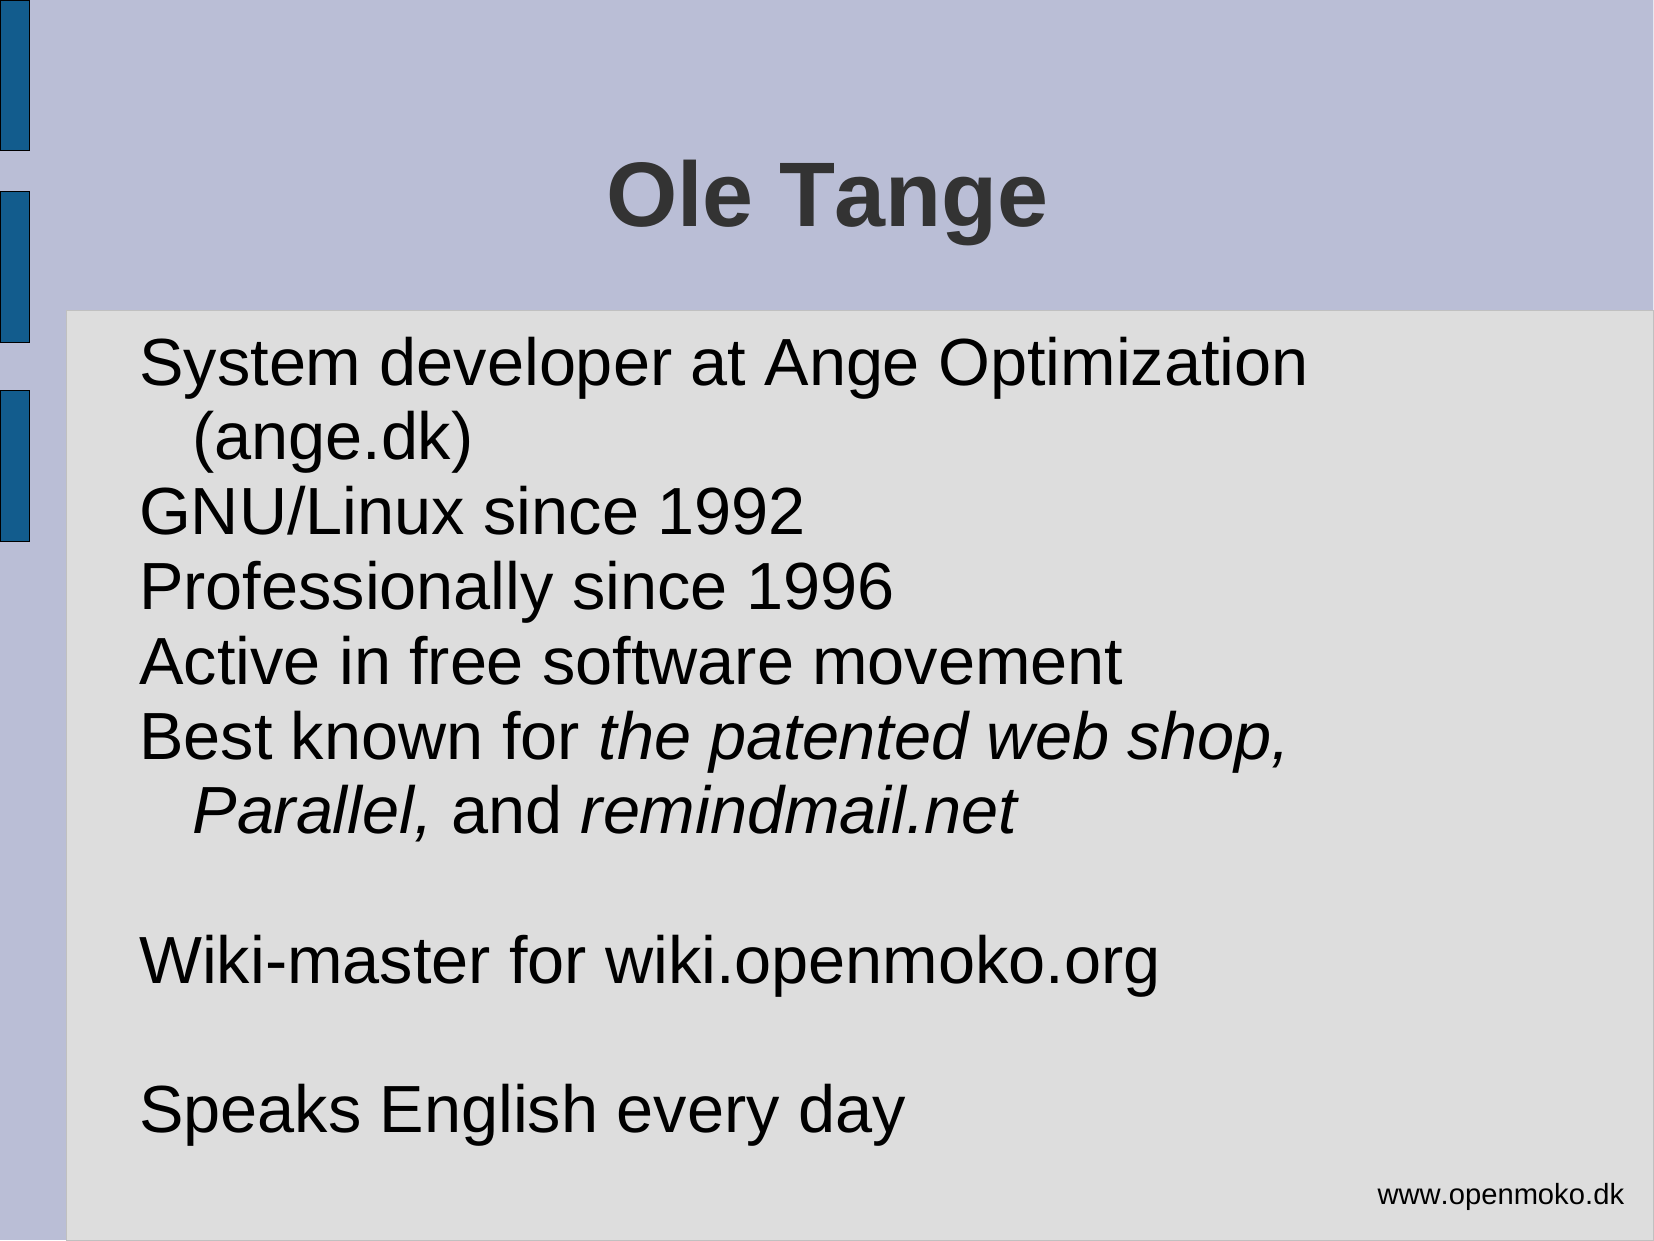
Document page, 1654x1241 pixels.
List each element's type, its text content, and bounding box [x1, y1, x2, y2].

list System developer at Ange Optimization (ange.dk) GNU/Linux since 1992 Professionally since 1996 Active in free software movement Best known for the patented web shop, Parallel, and remindmail.net Wiki-master for wiki.openmoko.org Speaks English every day [121, 324, 1534, 1241]
title Ole Tange [121, 91, 1534, 299]
